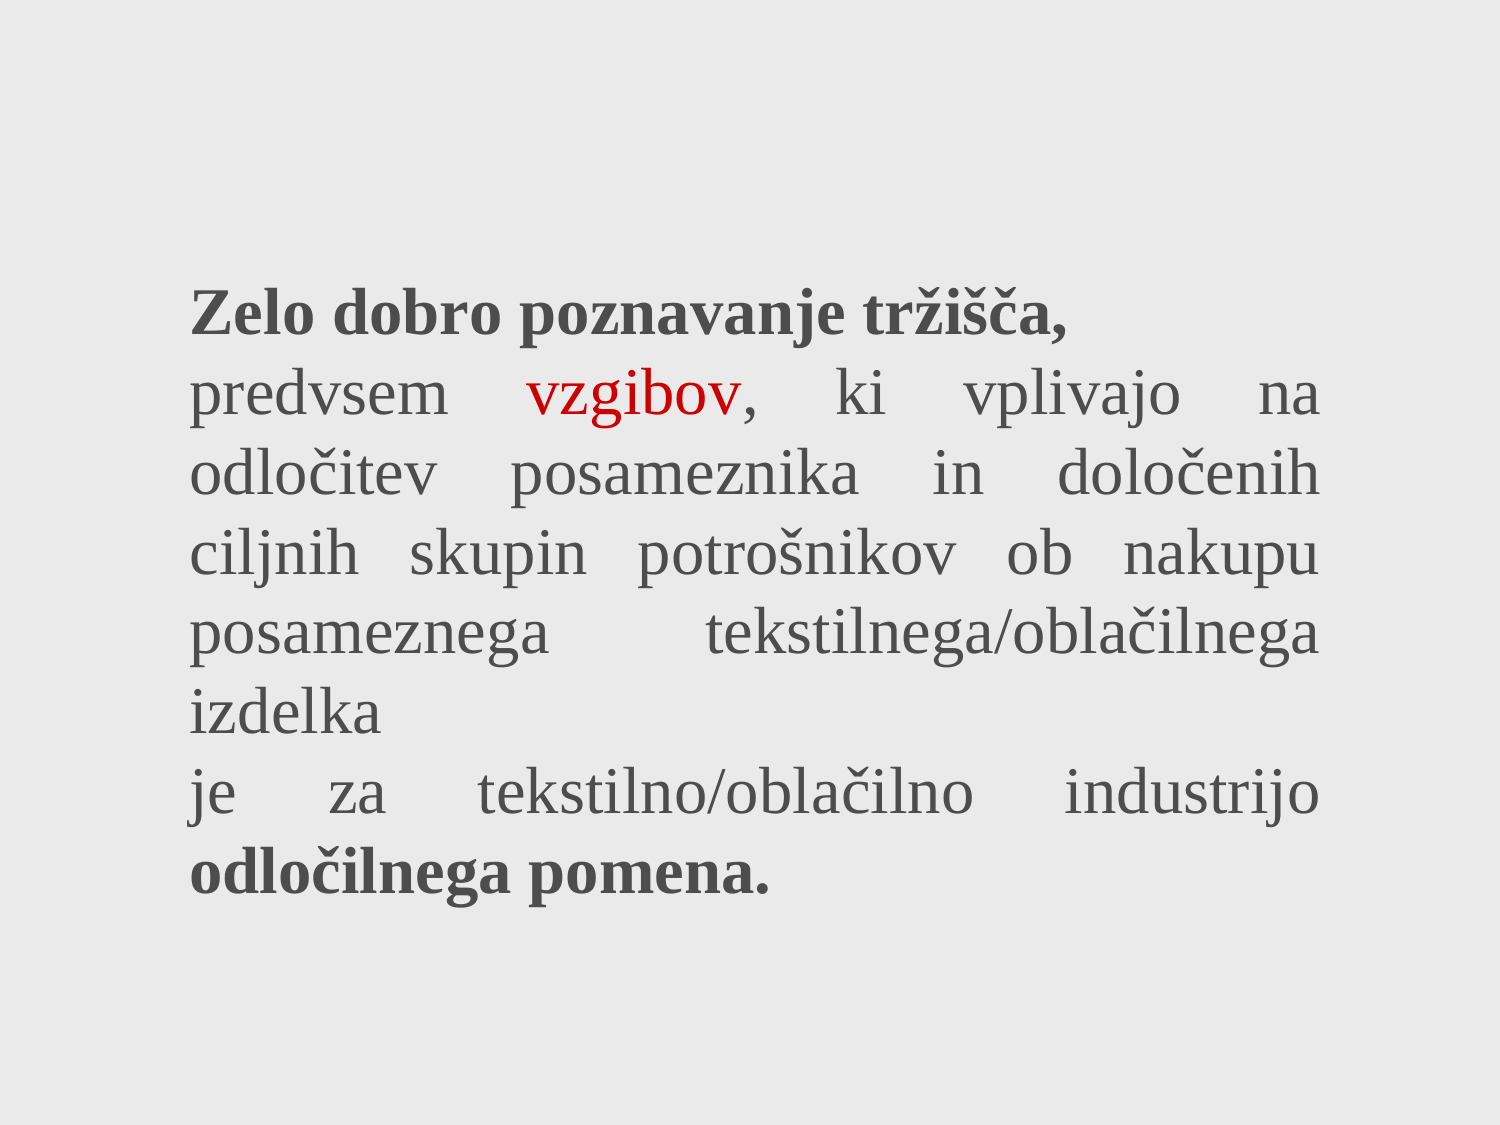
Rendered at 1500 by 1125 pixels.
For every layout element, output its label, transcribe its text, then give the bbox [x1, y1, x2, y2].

text_box Zelo dobro poznavanje tržišča, predvsem vzgibov, ki vplivajo na odločitev posameznika in določenih ciljnih skupin potrošnikov ob nakupu posameznega tekstilnega/oblačilnega izdelka je za tekstilno/oblačilno industrijo odločilnega pomena. [174, 99, 1338, 916]
